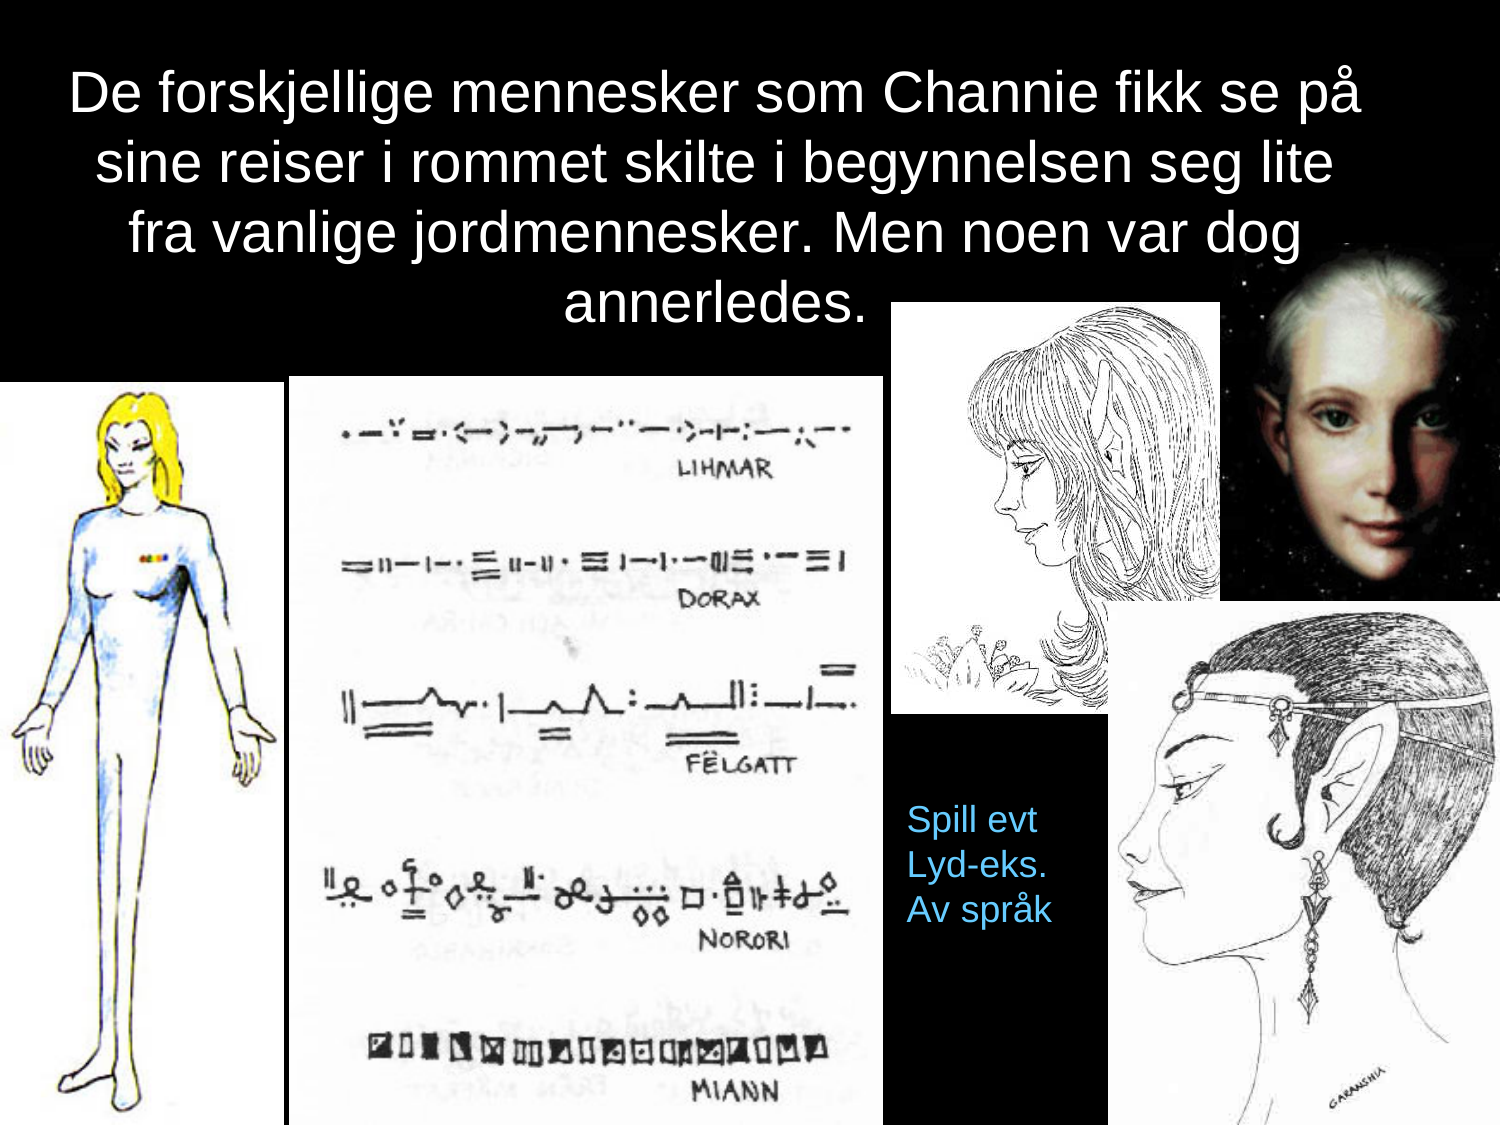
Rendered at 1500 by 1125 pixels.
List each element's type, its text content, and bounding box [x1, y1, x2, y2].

picture [0, 382, 284, 1125]
picture [289, 376, 883, 1125]
picture [1278, 243, 1292, 248]
text_box Spill evt Lyd-eks. Av språk [891, 786, 1068, 938]
picture [1220, 243, 1227, 249]
picture [1246, 243, 1261, 249]
title De forskjellige mennesker som Channie fikk se på sine reiser i rommet skilte i begynnelsen seg lite fra vanlige jordmennesker. Men noen var dog annerledes. [41, 0, 1392, 188]
picture [891, 243, 1500, 1125]
